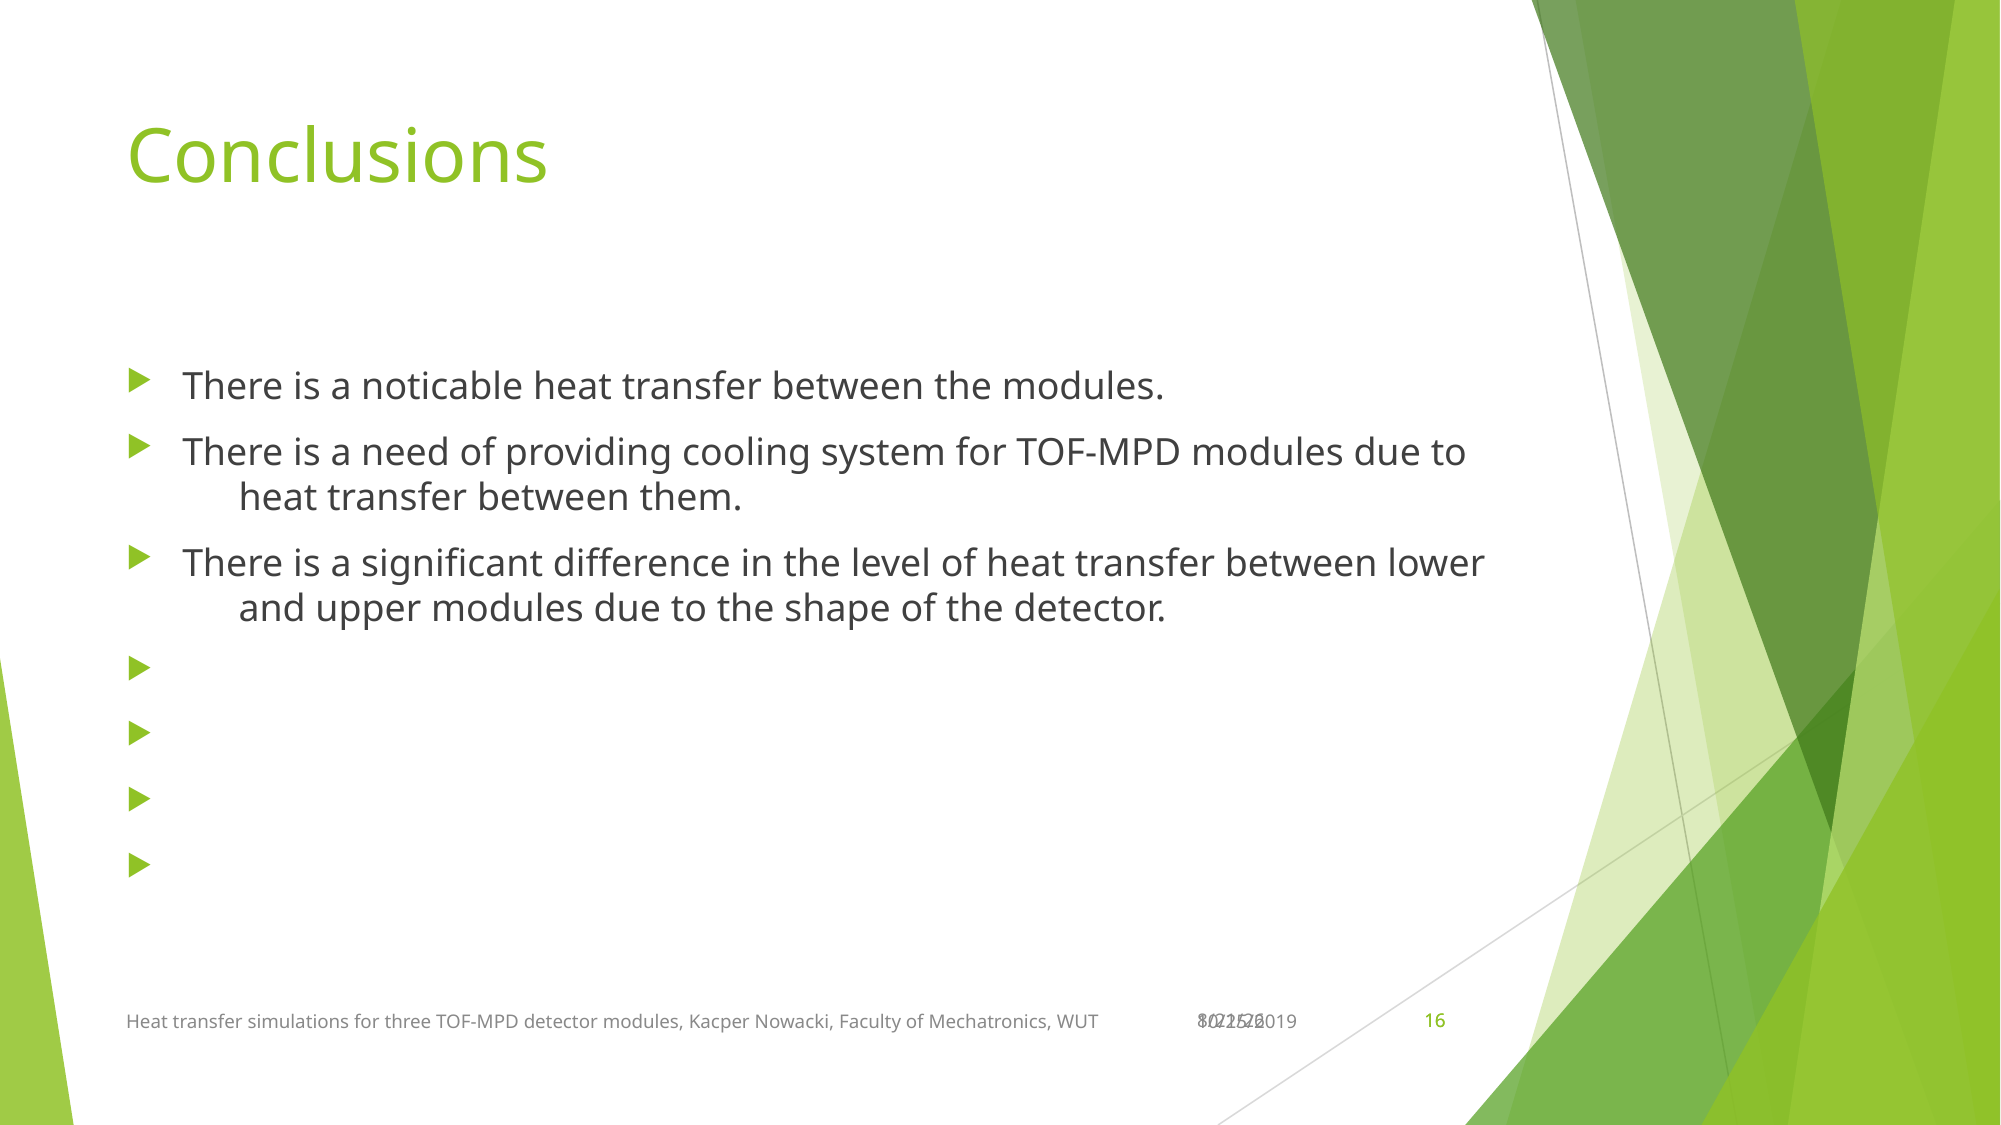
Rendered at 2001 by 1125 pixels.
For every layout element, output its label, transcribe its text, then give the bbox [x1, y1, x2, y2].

title Conclusions [111, 99, 1522, 317]
text_box 10/25/2019 [1181, 991, 1332, 1051]
text_box Heat transfer simulations for three TOF-MPD detector modules, Kacper Nowacki, Faculty of Mechatronics, WUT [111, 991, 1145, 1051]
list There is a noticable heat transfer between the modules. There is a need of providing cooling system for TOF-MPD modules due to heat transfer between them. There is a significant difference in the level of heat transfer between lower and upper modules due to the shape of the detector. [111, 354, 1522, 992]
text_box [1409, 991, 1522, 1051]
